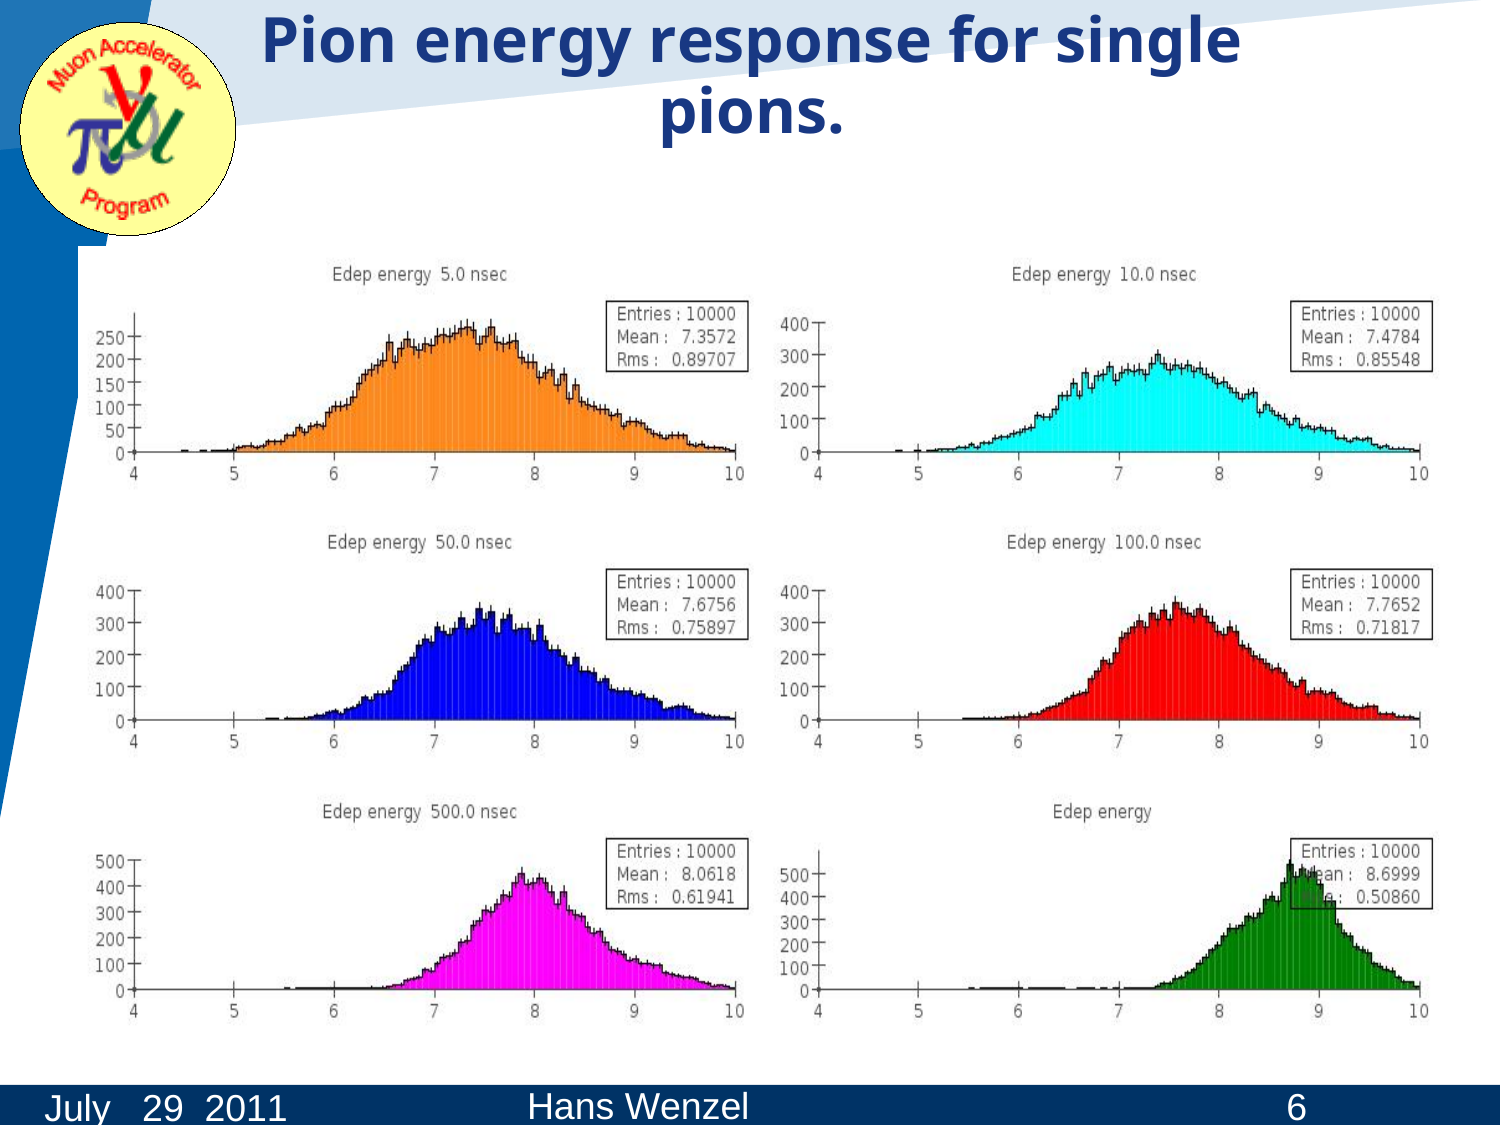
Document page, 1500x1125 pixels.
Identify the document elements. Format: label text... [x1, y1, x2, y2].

title Pion energy response for single pions. [167, 0, 1335, 156]
picture [78, 246, 1448, 1063]
picture [47, 39, 201, 220]
